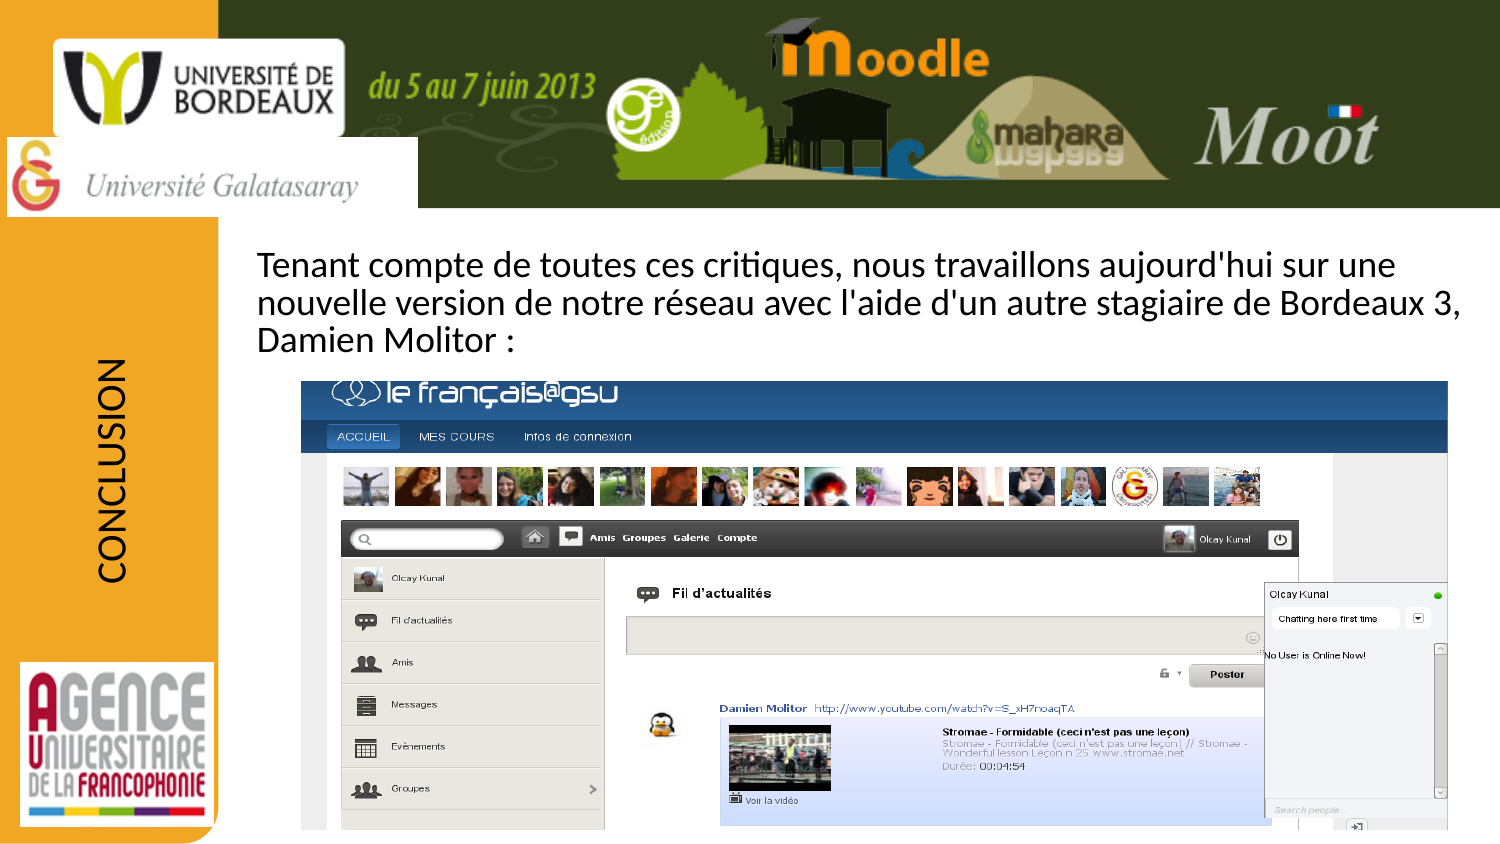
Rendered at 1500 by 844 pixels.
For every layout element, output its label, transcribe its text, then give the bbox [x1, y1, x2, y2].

picture [7, 17, 1380, 217]
text_box CONCLUSION [9, 217, 221, 729]
title Tenant compte de toutes ces critiques, nous travaillons aujourd'hui sur une nouvelle version de notre réseau avec l'aide d'un autre stagiaire de Bordeaux 3, Damien Molitor : [256, 215, 1482, 396]
picture [20, 662, 214, 827]
picture [301, 381, 1448, 830]
